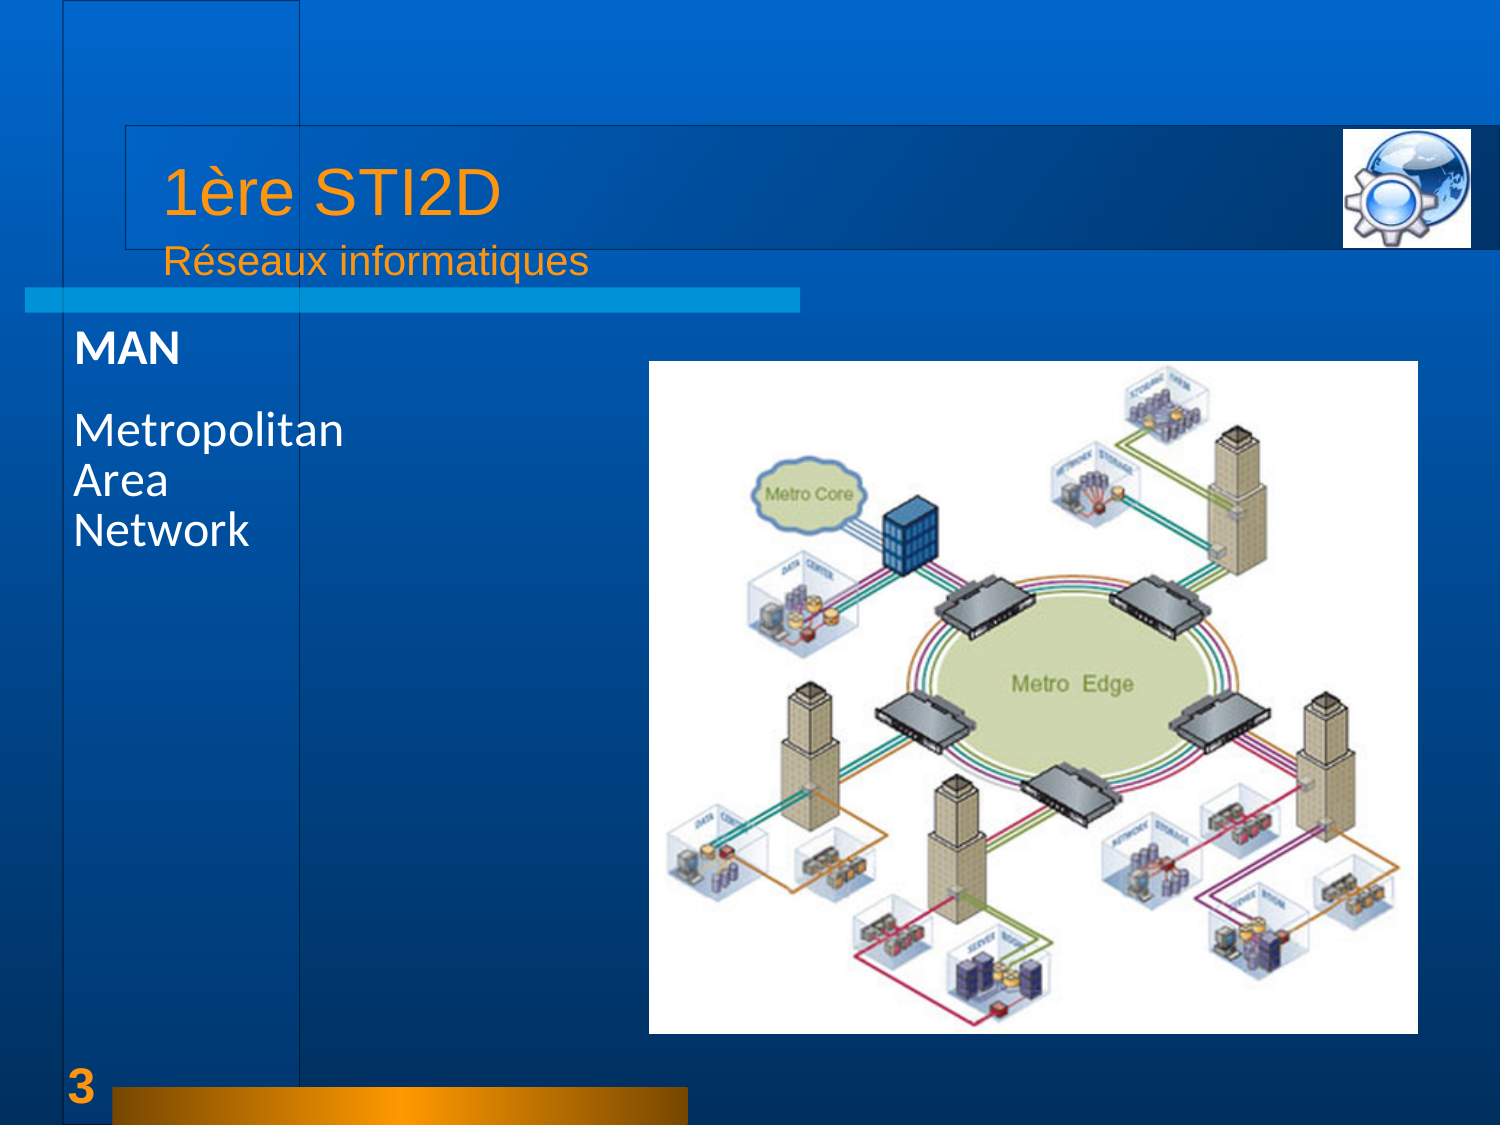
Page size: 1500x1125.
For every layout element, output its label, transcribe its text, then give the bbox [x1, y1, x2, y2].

picture [649, 361, 1418, 1034]
text_box MAN Metropolitan Area Network [59, 319, 1477, 779]
picture [1343, 129, 1471, 248]
